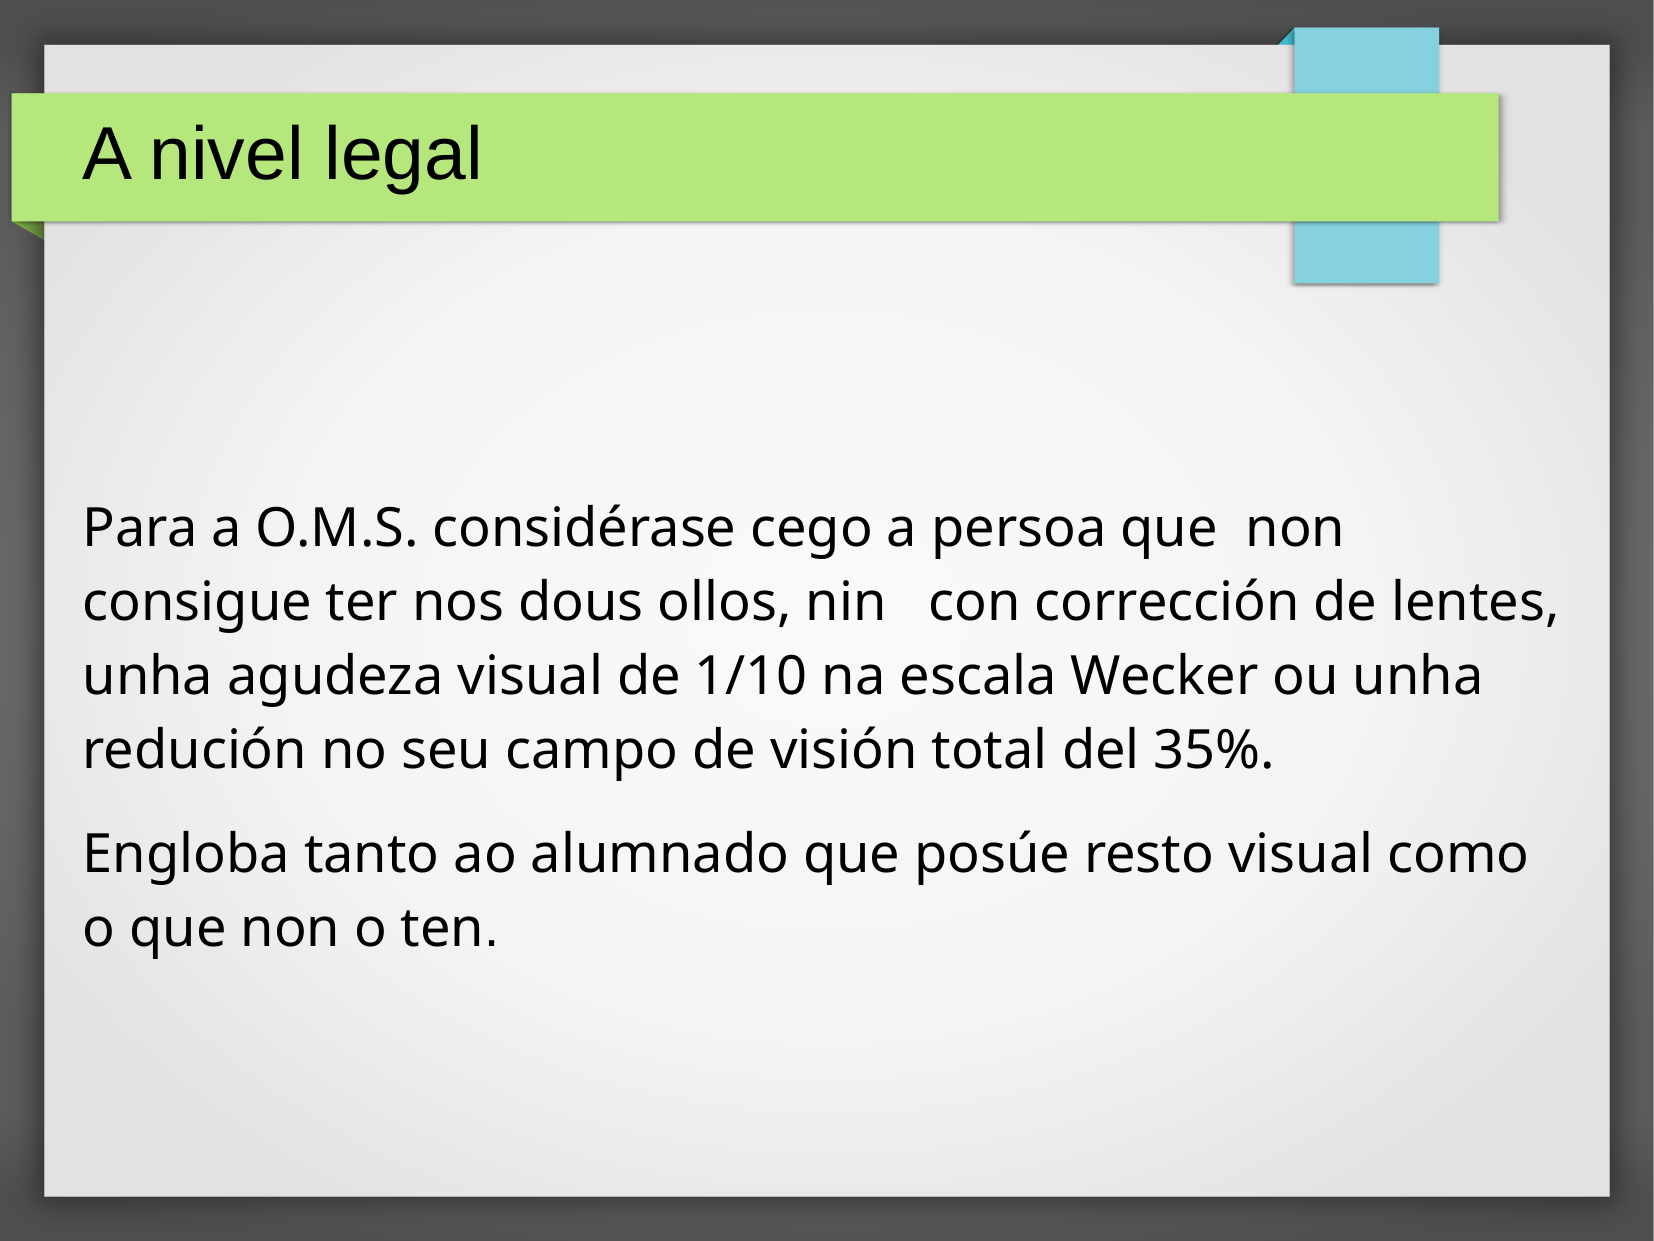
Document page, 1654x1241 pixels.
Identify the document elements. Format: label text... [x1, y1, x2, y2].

picture [0, 0, 1654, 1241]
title A nivel legal [82, 94, 1264, 213]
list Para a O.M.S. considérase cego a persoa que non consigue ter nos dous ollos, nin con corrección de lentes, unha agudeza visual de 1/10 na escala Wecker ou unha redución no seu campo de visión total del 35%. Engloba tanto ao alumnado que posúe resto visual como o que non o ten. [82, 295, 1571, 1015]
